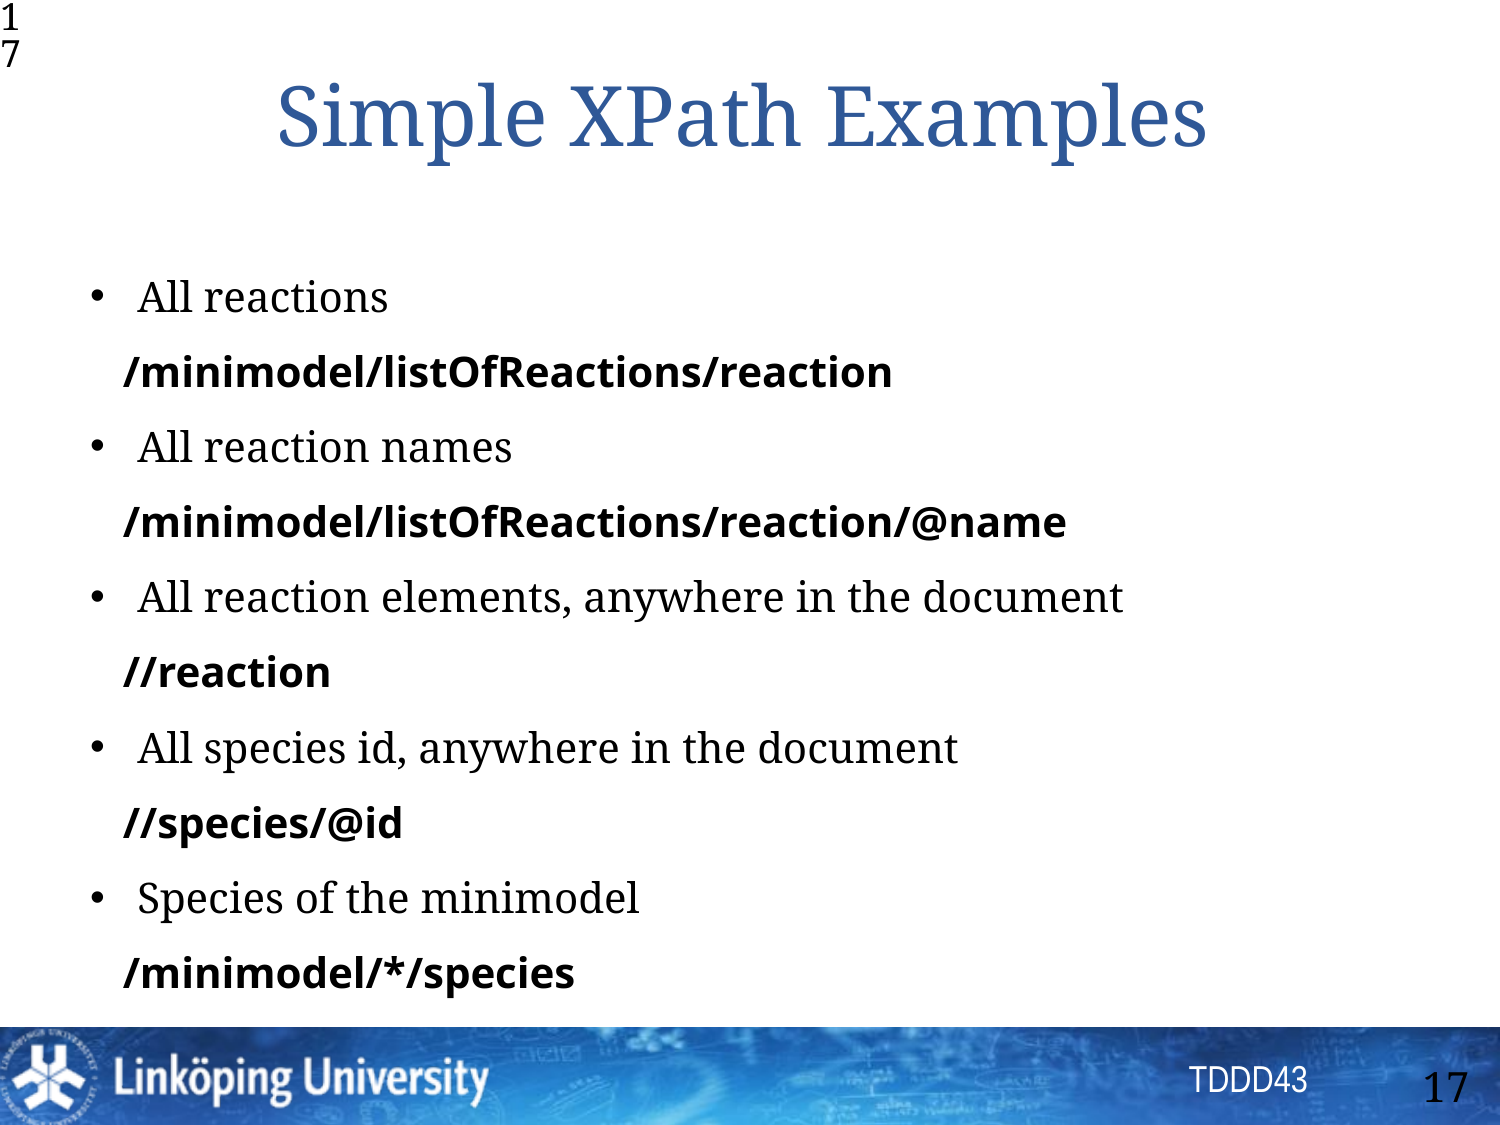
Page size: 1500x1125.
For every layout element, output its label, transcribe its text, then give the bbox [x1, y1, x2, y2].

title Simple XPath Examples [67, 30, 1418, 171]
list All reactions /minimodel/listOfReactions/reaction All reaction names /minimodel/listOfReactions/reaction/@name All reaction elements, anywhere in the document //reaction All species id, anywhere in the document //species/@id Species of the minimodel /minimodel/*/species [75, 262, 1425, 1005]
text_box <number> [1407, 1053, 1500, 1114]
picture [0, 1027, 1500, 1125]
